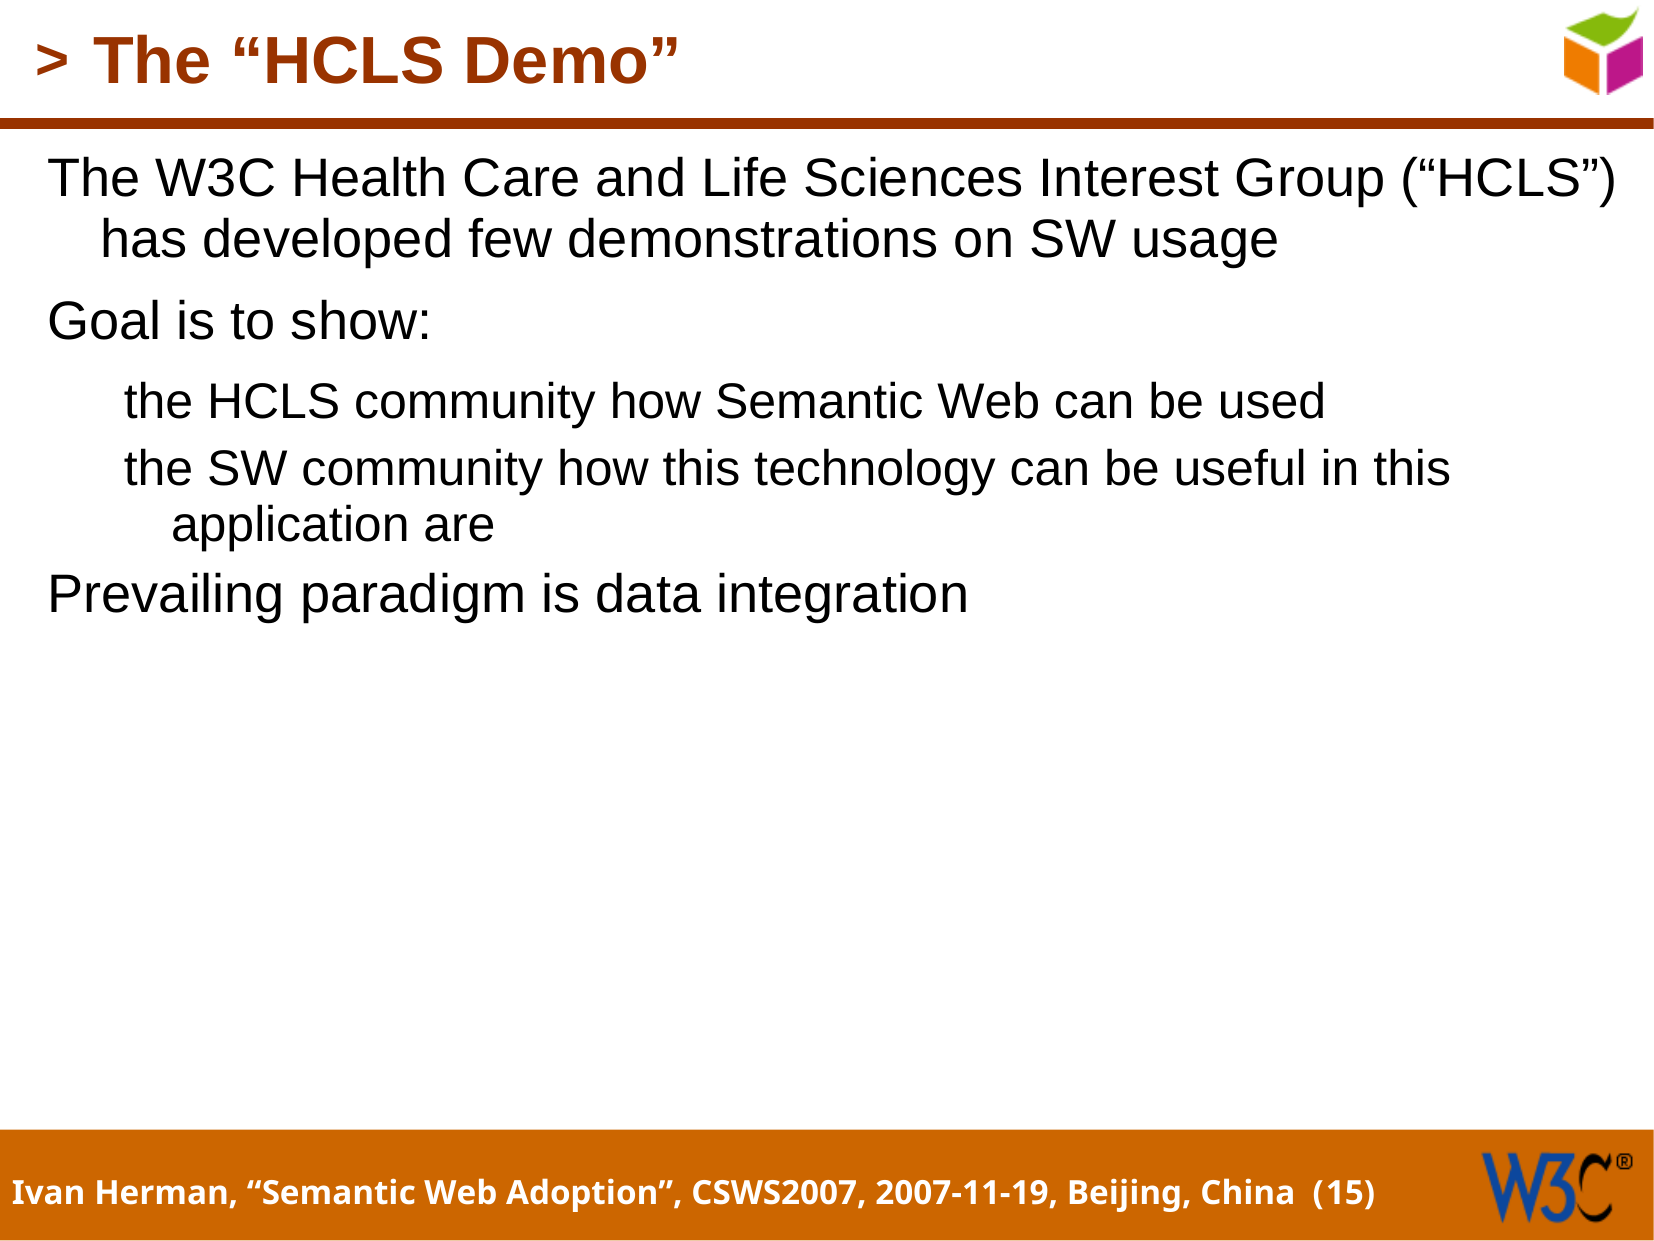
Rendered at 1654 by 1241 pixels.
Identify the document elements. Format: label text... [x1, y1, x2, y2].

picture [1564, 5, 1643, 95]
list The W3C Health Care and Life Sciences Interest Group (“HCLS”) has developed few demonstrations on SW usage Goal is to show: the HCLS community how Semantic Web can be used the SW community how this technology can be useful in this application are Prevailing paradigm is data integration [29, 147, 1624, 1119]
title The “HCLS Demo” [93, 7, 1493, 111]
picture [1477, 1149, 1639, 1228]
